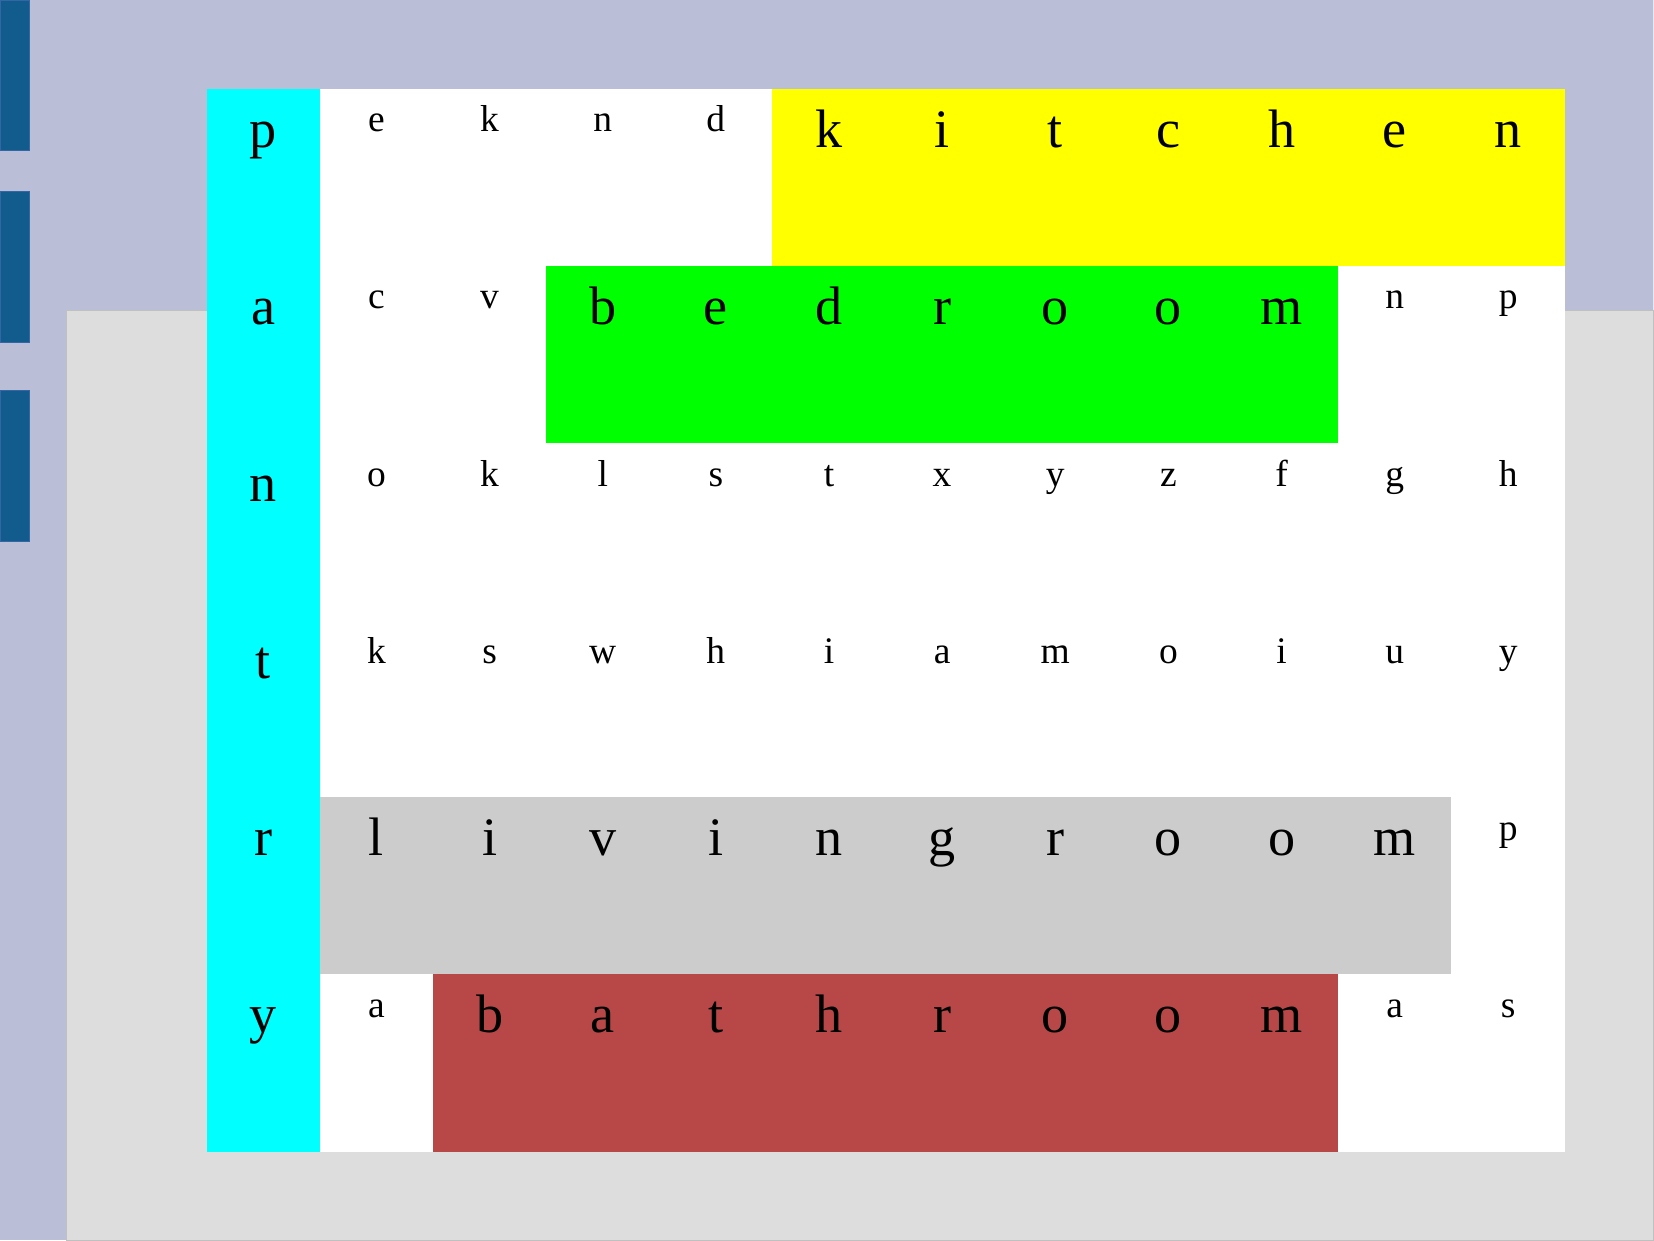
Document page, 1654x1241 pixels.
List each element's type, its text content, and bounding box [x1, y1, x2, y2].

table_cell s [1451, 974, 1565, 1152]
table_header t [999, 89, 1112, 266]
table_cell z [1112, 443, 1225, 620]
table_cell n [772, 797, 886, 974]
table_cell i [659, 797, 772, 974]
table_cell a [320, 974, 433, 1152]
table_cell g [1338, 443, 1451, 620]
table_cell r [999, 797, 1112, 974]
table_header e [320, 89, 433, 266]
table_cell f [1225, 443, 1338, 620]
table_cell g [886, 797, 999, 974]
table_cell h [772, 974, 886, 1152]
table_cell o [320, 443, 433, 620]
table_cell l [546, 443, 659, 620]
table_cell o [999, 266, 1112, 443]
table_cell e [659, 266, 772, 443]
table_header k [433, 89, 546, 266]
table_cell m [1225, 266, 1338, 443]
table_cell v [546, 797, 659, 974]
table_cell n [1338, 266, 1451, 443]
table_cell i [772, 620, 886, 797]
table_cell y [207, 974, 320, 1152]
table_cell s [433, 620, 546, 797]
table_cell k [320, 620, 433, 797]
table_header c [1112, 89, 1225, 266]
table_cell i [1225, 620, 1338, 797]
table_cell h [1451, 443, 1565, 620]
table_cell b [433, 974, 546, 1152]
table_cell y [999, 443, 1112, 620]
table_cell l [320, 797, 433, 974]
table_cell t [659, 974, 772, 1152]
table_cell u [1338, 620, 1451, 797]
table_cell p [1451, 266, 1565, 443]
table_header i [886, 89, 999, 266]
table_cell t [772, 443, 886, 620]
table_cell m [1225, 974, 1338, 1152]
table_header e [1338, 89, 1451, 266]
table_header p [207, 89, 320, 266]
table_header n [1451, 89, 1565, 266]
table_header h [1225, 89, 1338, 266]
table_cell o [999, 974, 1112, 1152]
table_cell o [1225, 797, 1338, 974]
table_cell n [207, 443, 320, 620]
table_cell r [886, 974, 999, 1152]
table_cell h [659, 620, 772, 797]
table_header k [772, 89, 886, 266]
table_cell s [659, 443, 772, 620]
table_cell y [1451, 620, 1565, 797]
table_header d [659, 89, 772, 266]
table_cell r [886, 266, 999, 443]
table_cell w [546, 620, 659, 797]
table_cell r [207, 797, 320, 974]
table_cell o [1112, 266, 1225, 443]
table_cell a [886, 620, 999, 797]
table_cell o [1112, 620, 1225, 797]
table_cell c [320, 266, 433, 443]
table_cell p [1451, 797, 1565, 974]
table_cell x [886, 443, 999, 620]
table_cell a [1338, 974, 1451, 1152]
table_cell a [546, 974, 659, 1152]
table_cell o [1112, 797, 1225, 974]
table_cell a [207, 266, 320, 443]
table_cell t [207, 620, 320, 797]
table_cell d [772, 266, 886, 443]
table_cell b [546, 266, 659, 443]
table_cell o [1112, 974, 1225, 1152]
table_cell i [433, 797, 546, 974]
table_cell k [433, 443, 546, 620]
table_cell m [1338, 797, 1451, 974]
table_cell m [999, 620, 1112, 797]
table_cell v [433, 266, 546, 443]
table_header n [546, 89, 659, 266]
